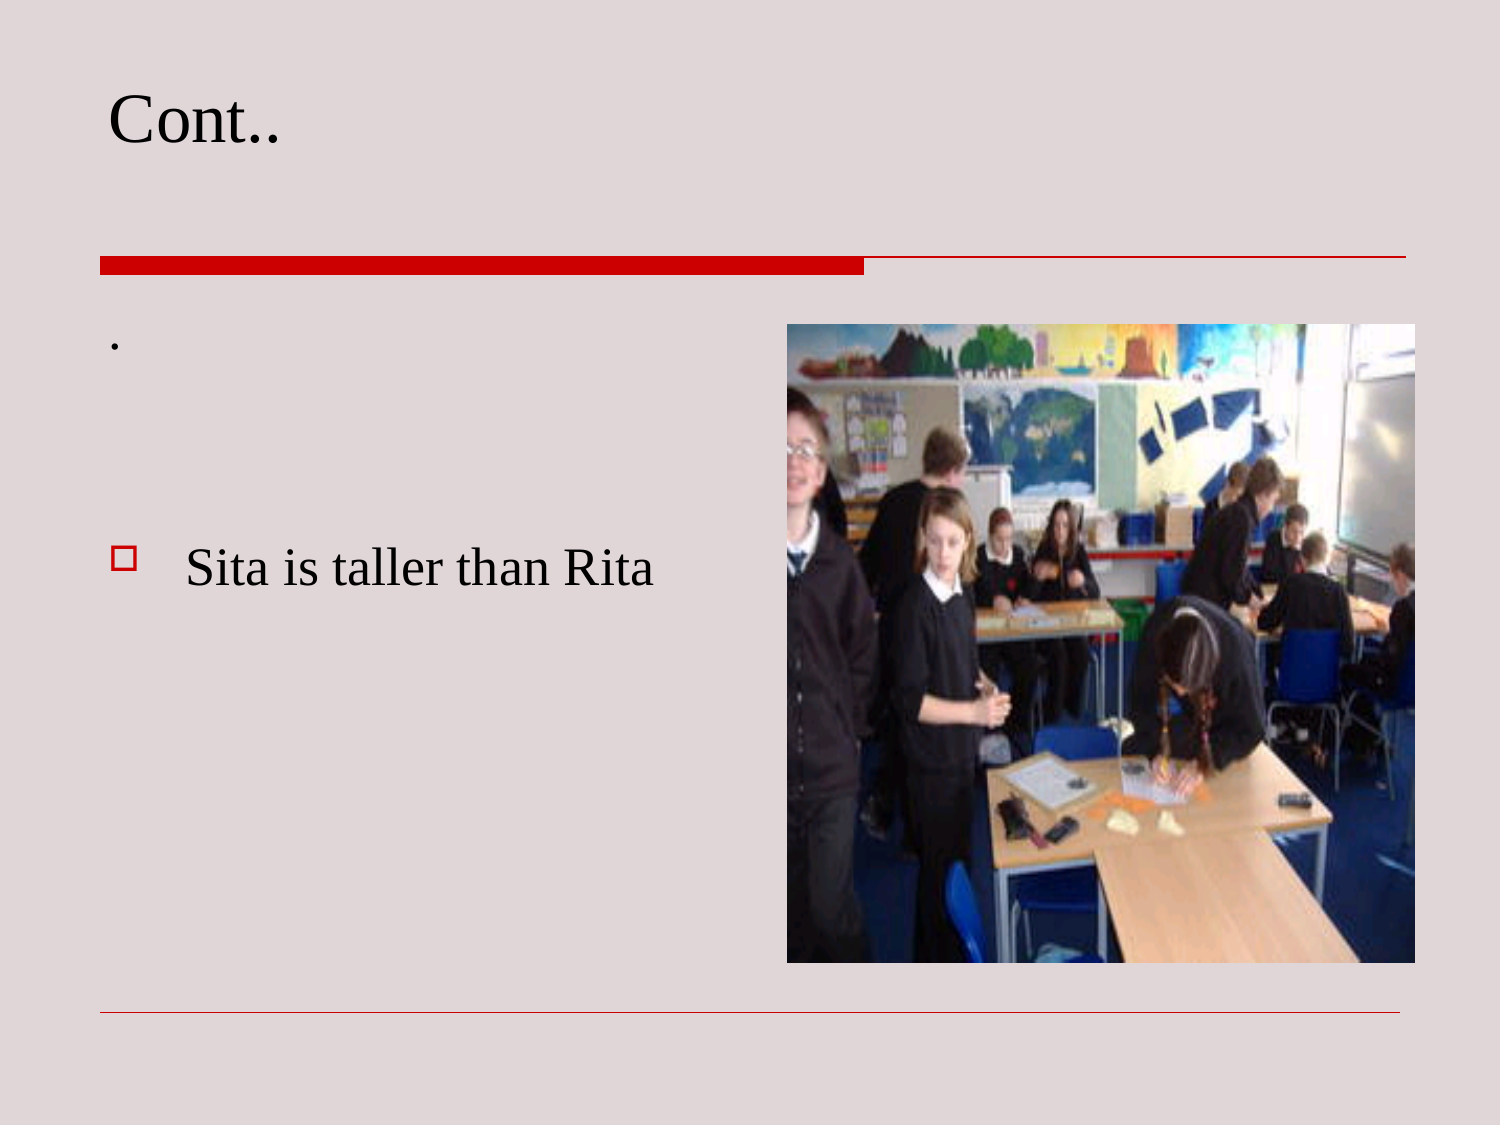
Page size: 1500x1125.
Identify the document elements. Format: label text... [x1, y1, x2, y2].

picture [787, 324, 1415, 963]
title Cont.. [94, 49, 1407, 250]
list . Sita is taller than Rita [93, 287, 739, 988]
